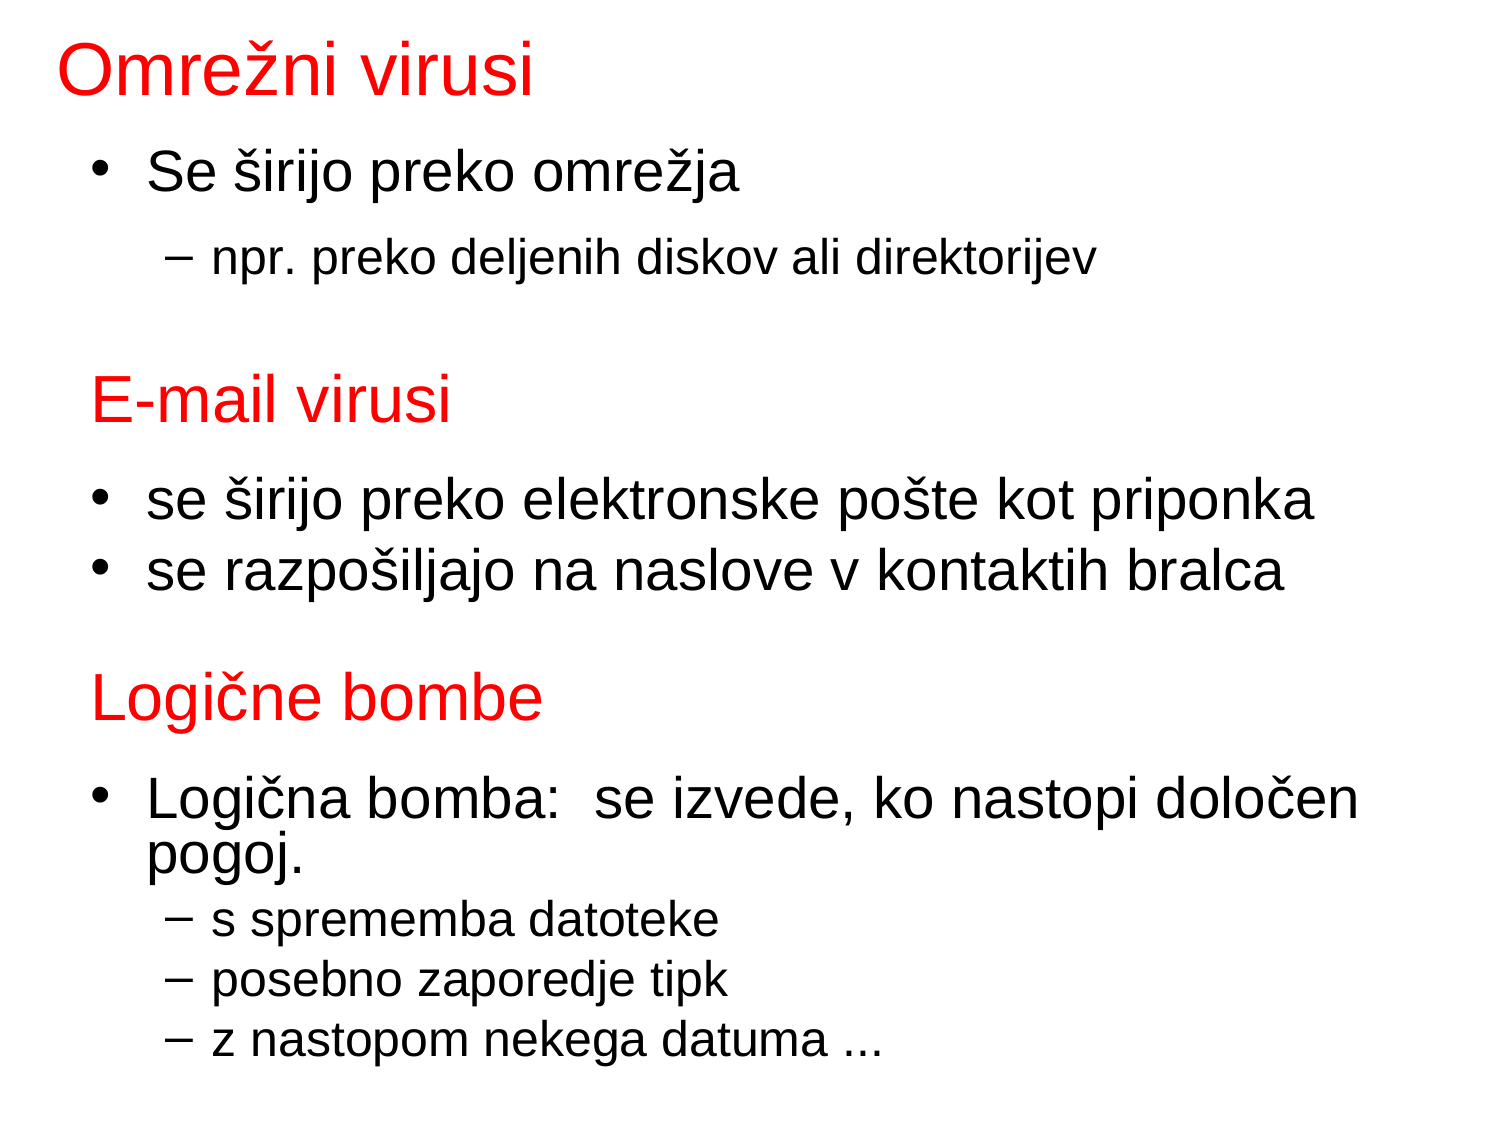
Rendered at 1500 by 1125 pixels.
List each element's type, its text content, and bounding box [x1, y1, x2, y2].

list Se širijo preko omrežja npr. preko deljenih diskov ali direktorijev E-mail virusi se širijo preko elektronske pošte kot priponka se razpošiljajo na naslove v kontaktih bralca Logične bombe Logična bomba: se izvede, ko nastopi določen pogoj. s sprememba datoteke posebno zaporedje tipk z nastopom nekega datuma ... [75, 125, 1426, 1075]
title Omrežni virusi [41, 0, 1392, 160]
